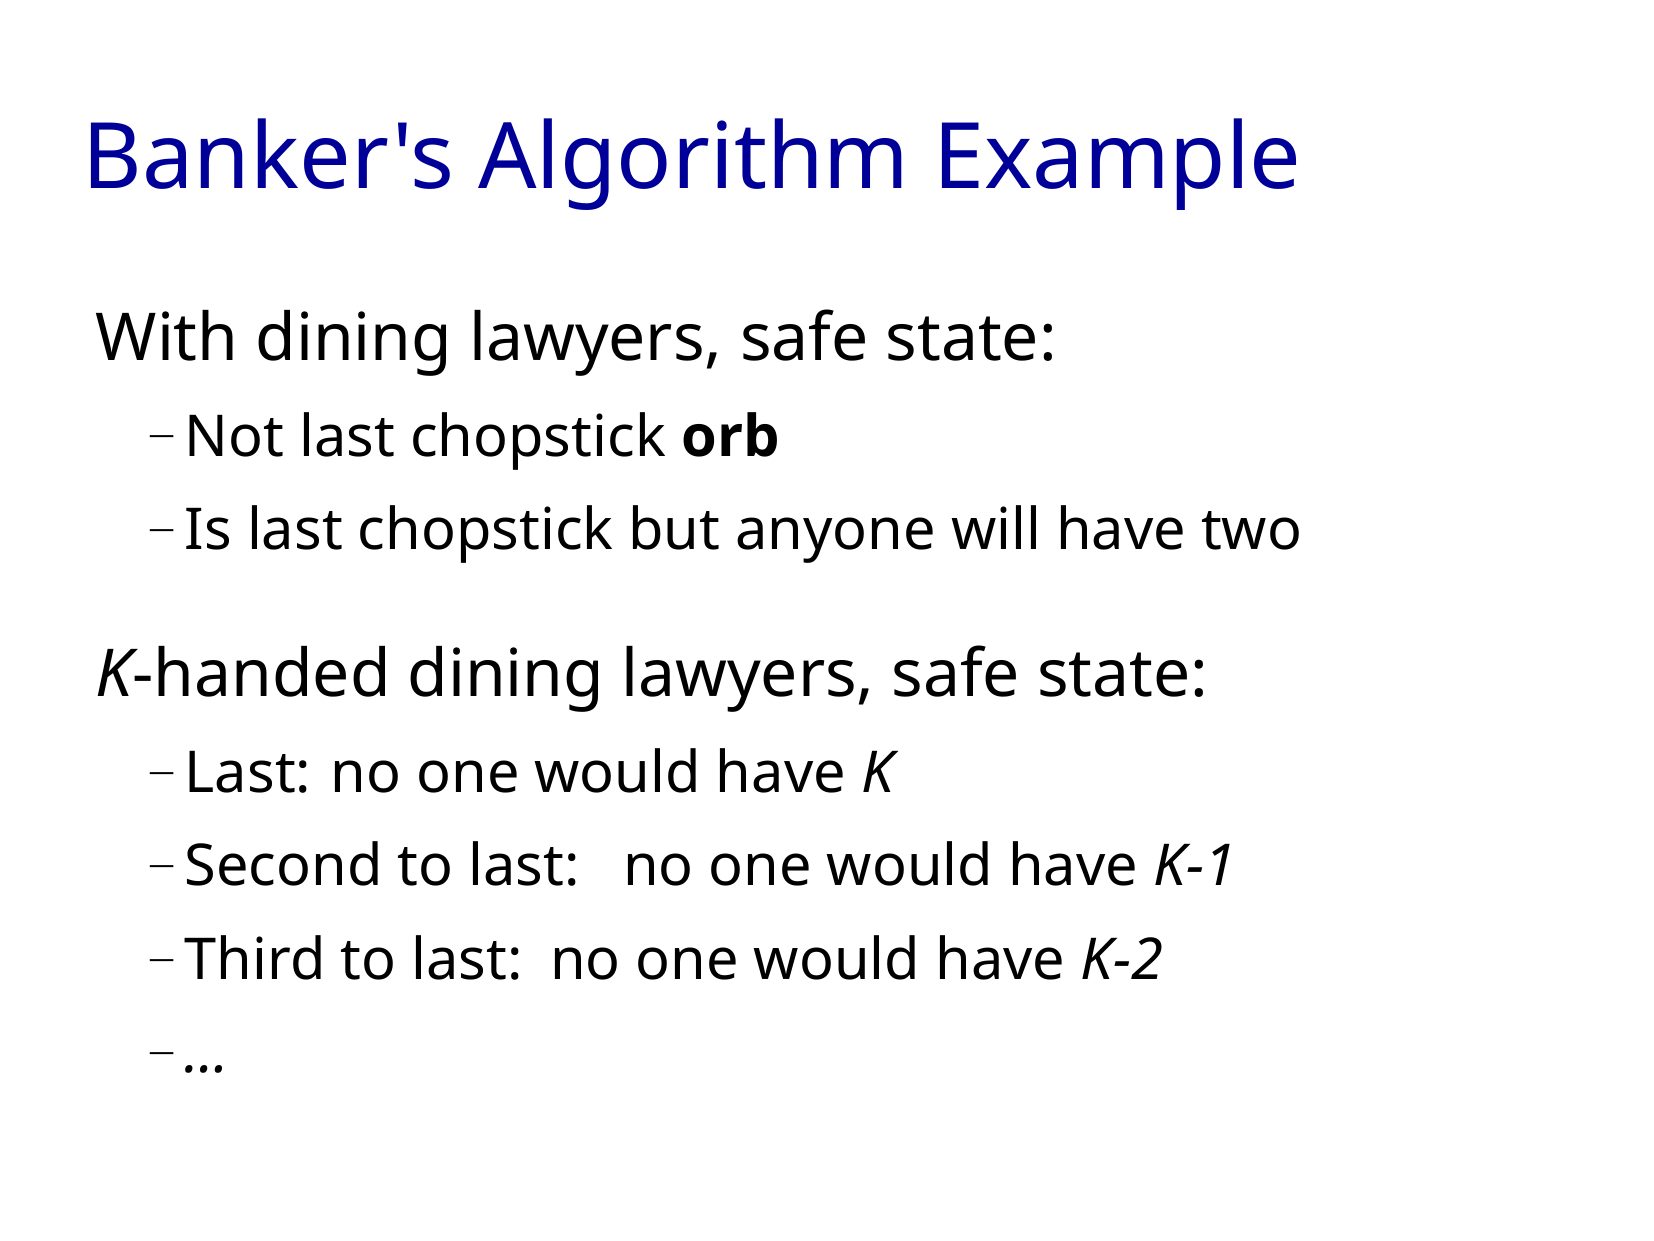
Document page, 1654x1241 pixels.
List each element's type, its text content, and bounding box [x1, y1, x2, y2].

title Banker's Algorithm Example [82, 49, 1571, 257]
list With dining lawyers, safe state: Not last chopstick orb Is last chopstick but anyone will have two K-handed dining lawyers, safe state: Last: no one would have K Second to last: no one would have K-1 Third to last: no one would have K-2 … [60, 290, 1571, 1096]
